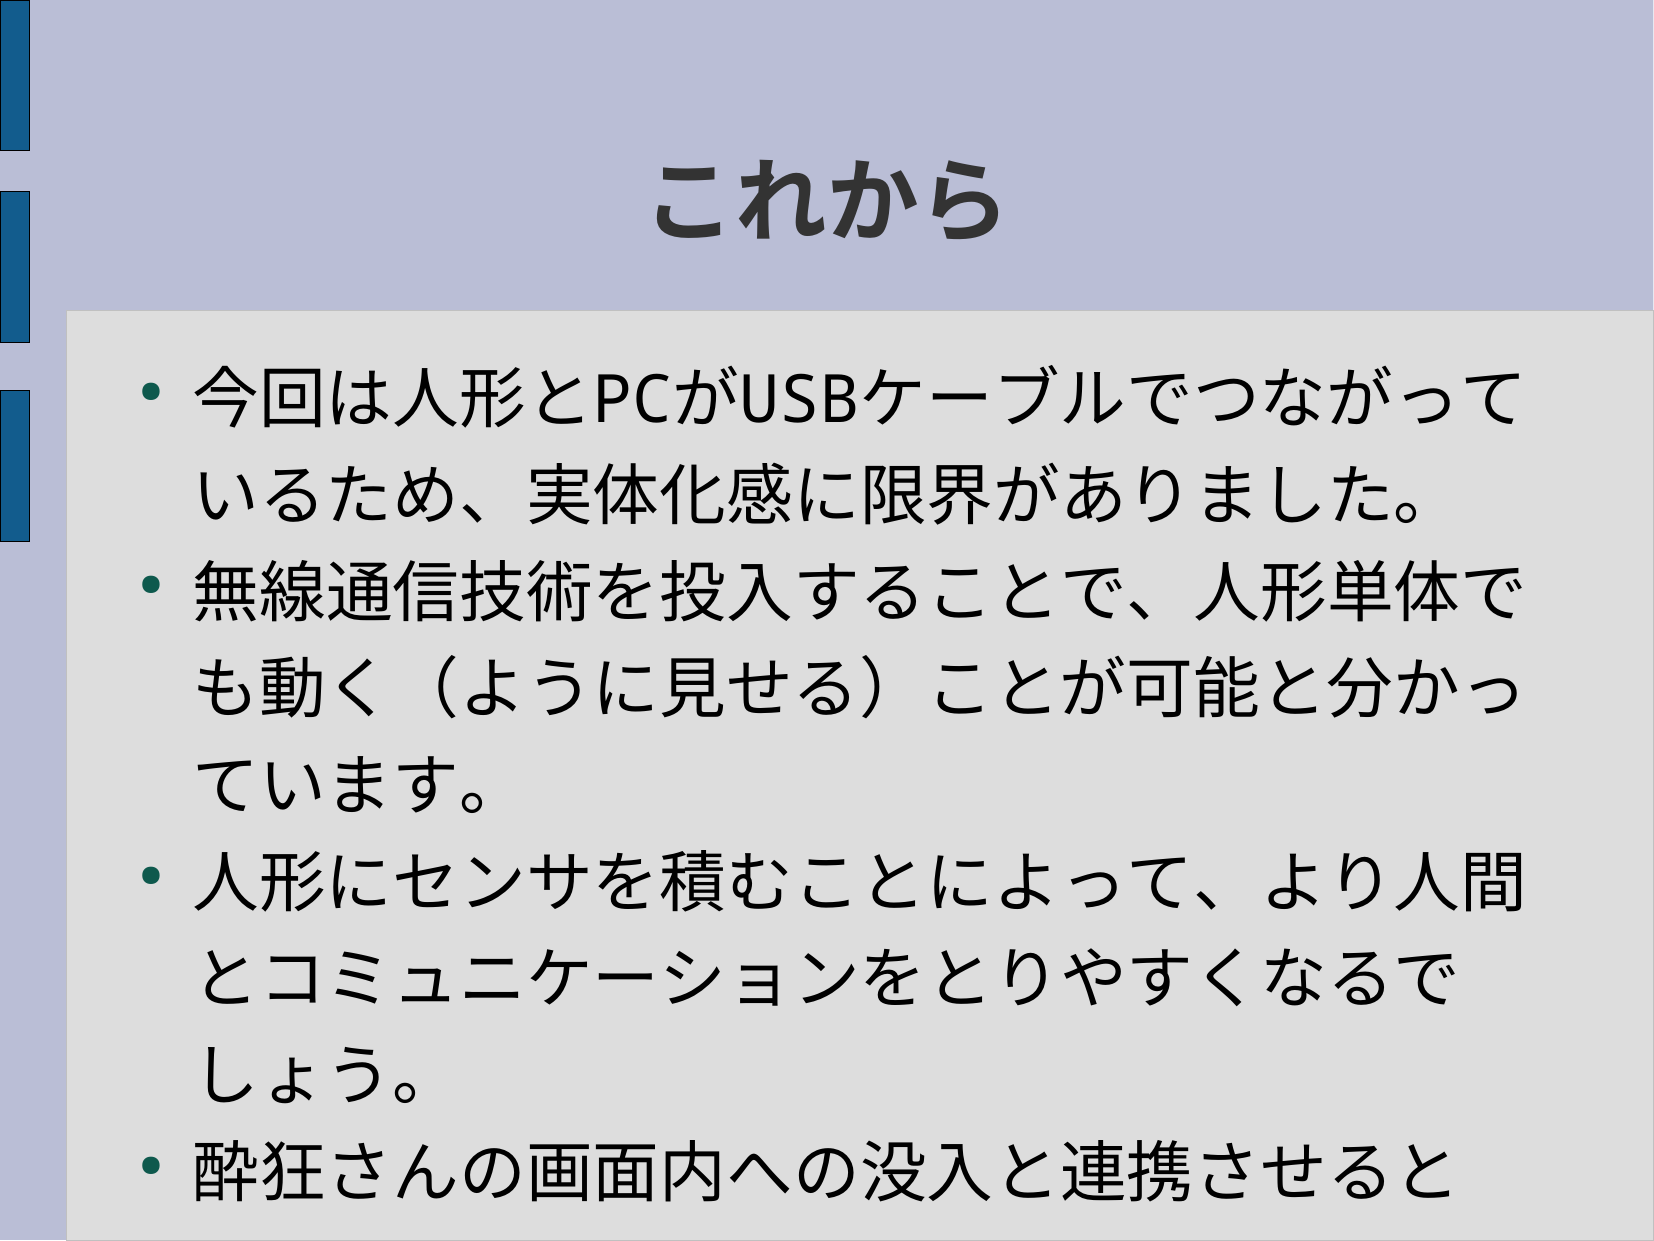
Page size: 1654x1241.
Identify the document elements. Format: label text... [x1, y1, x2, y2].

list 今回は人形とPCがUSBケーブルでつながっているため、実体化感に限界がありました。 無線通信技術を投入することで、人形単体でも動く（ように見せる）ことが可能と分かっています。 人形にセンサを積むことによって、より人間とコミュニケーションをとりやすくなるでしょう。 酔狂さんの画面内への没入と連携させると…？ [121, 344, 1534, 1112]
title これから [121, 98, 1534, 291]
